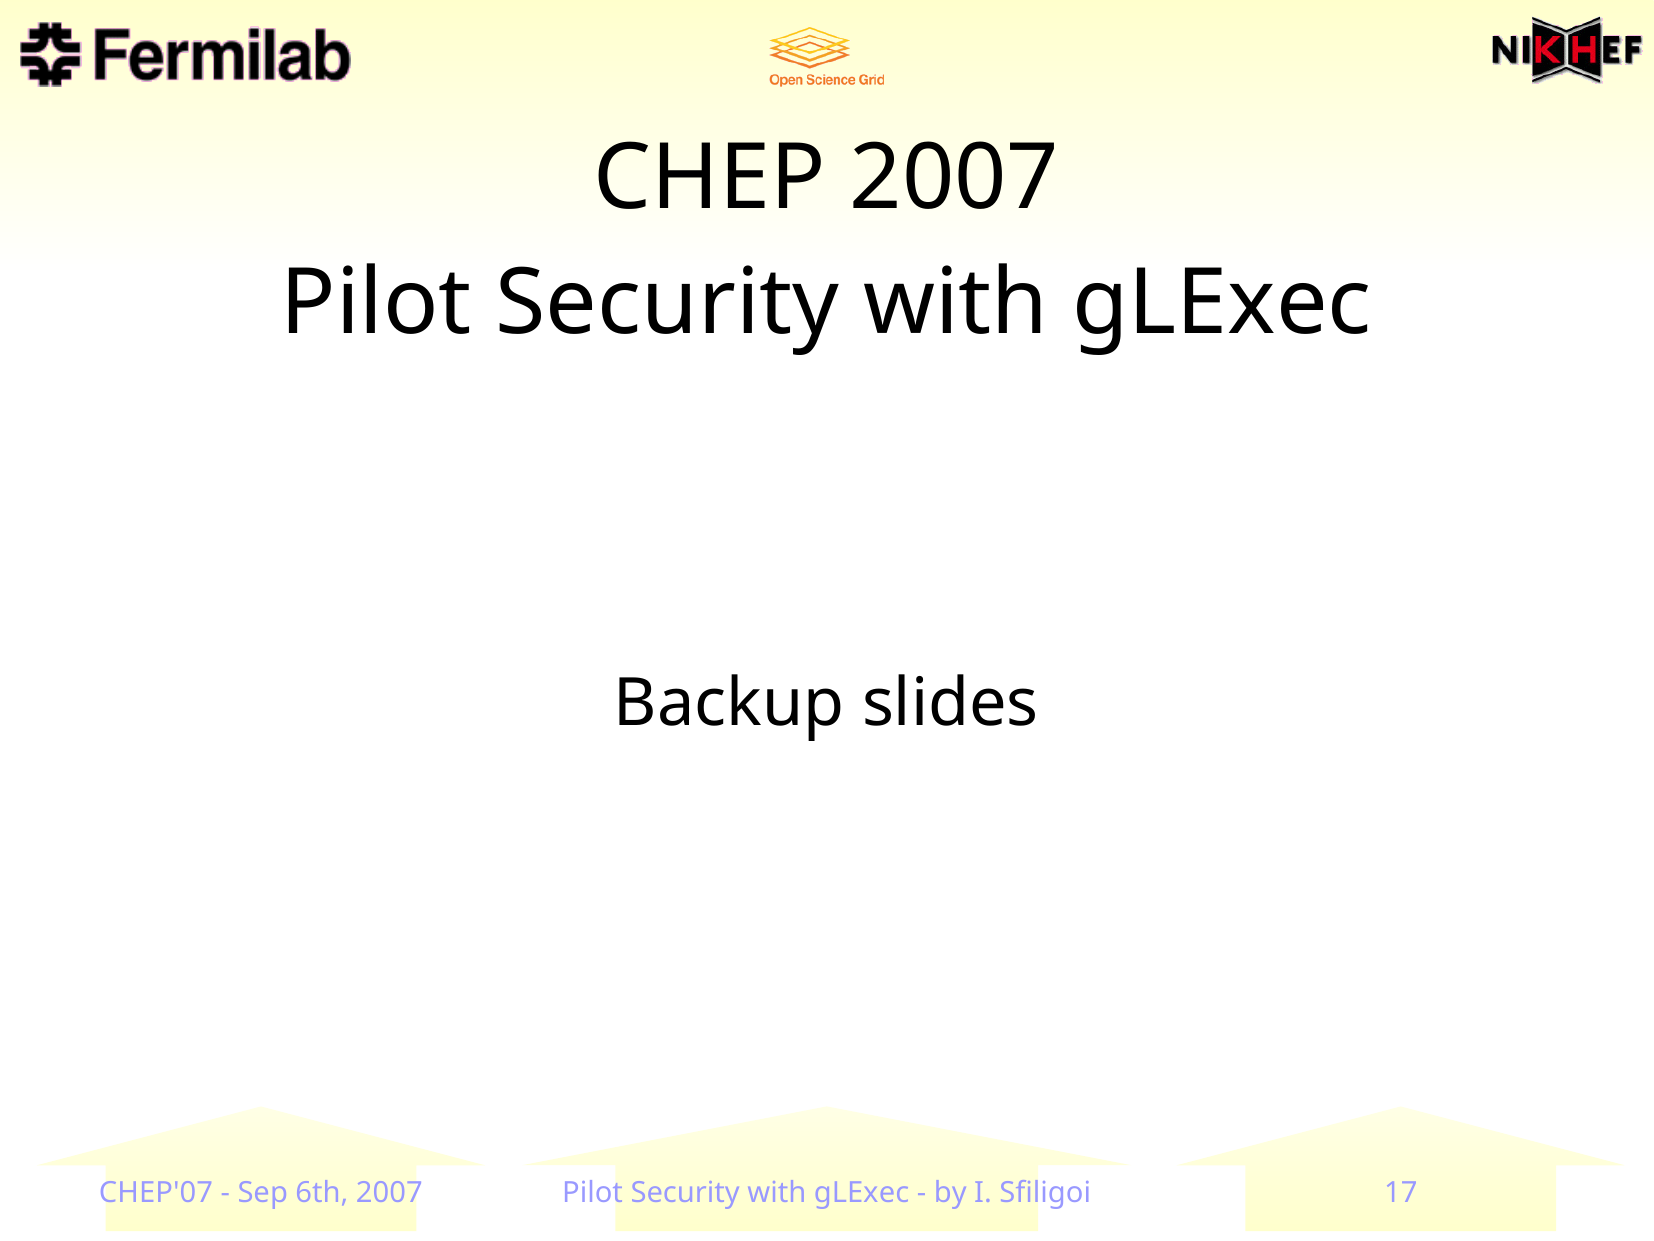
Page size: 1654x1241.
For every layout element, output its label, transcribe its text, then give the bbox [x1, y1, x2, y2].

picture [769, 26, 884, 87]
picture [1492, 16, 1643, 84]
title CHEP 2007 Pilot Security with gLExec [82, 130, 1571, 290]
picture [20, 22, 351, 87]
subtitle Backup slides [82, 290, 1571, 1109]
